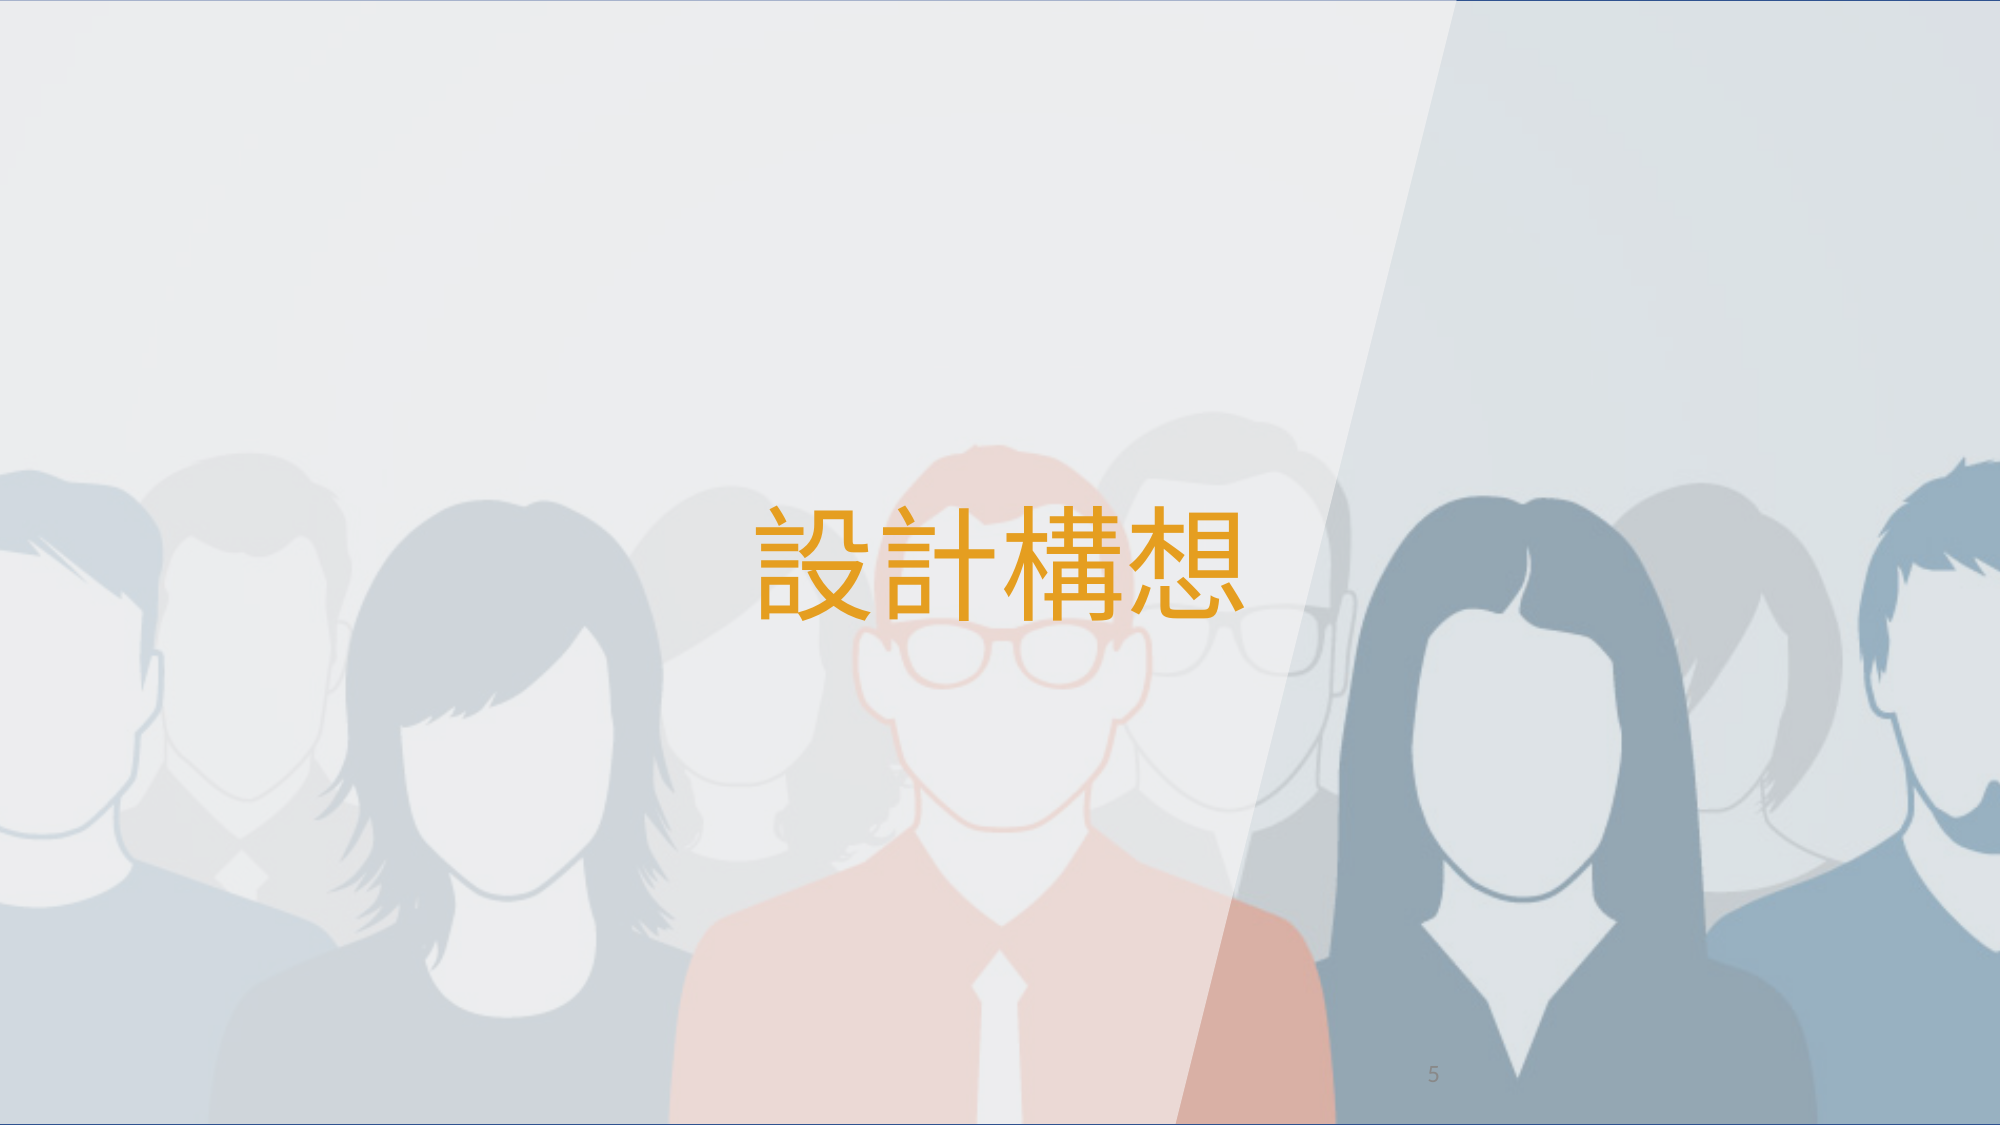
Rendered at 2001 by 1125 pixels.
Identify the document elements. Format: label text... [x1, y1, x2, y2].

text_box 設計構想 [468, 479, 1532, 646]
text_box [0, 0, 2000, 1125]
text_box 5 [1412, 1042, 1863, 1103]
